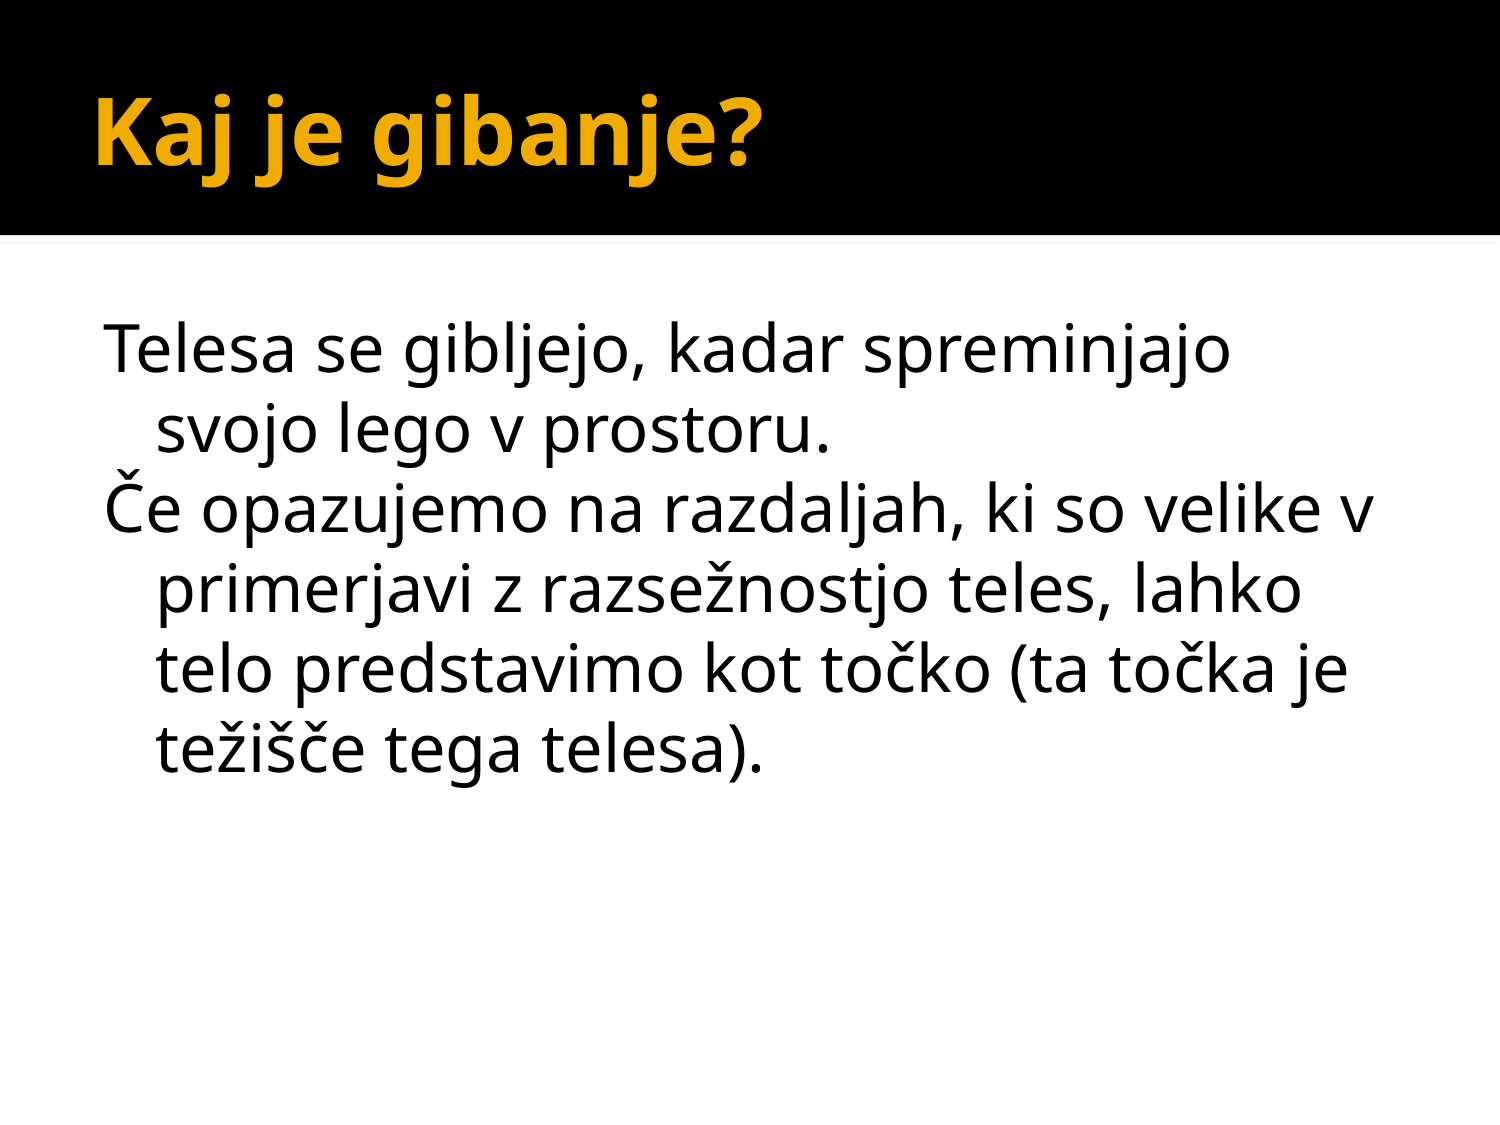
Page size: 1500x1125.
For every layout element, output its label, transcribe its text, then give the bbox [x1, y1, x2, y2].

title Kaj je gibanje? [75, 25, 1425, 231]
list Telesa se gibljejo, kadar spreminjajo svojo lego v prostoru. Če opazujemo na razdaljah, ki so velike v primerjavi z razsežnostjo teles, lahko telo predstavimo kot točko (ta točka je težišče tega telesa). [75, 291, 1425, 1050]
